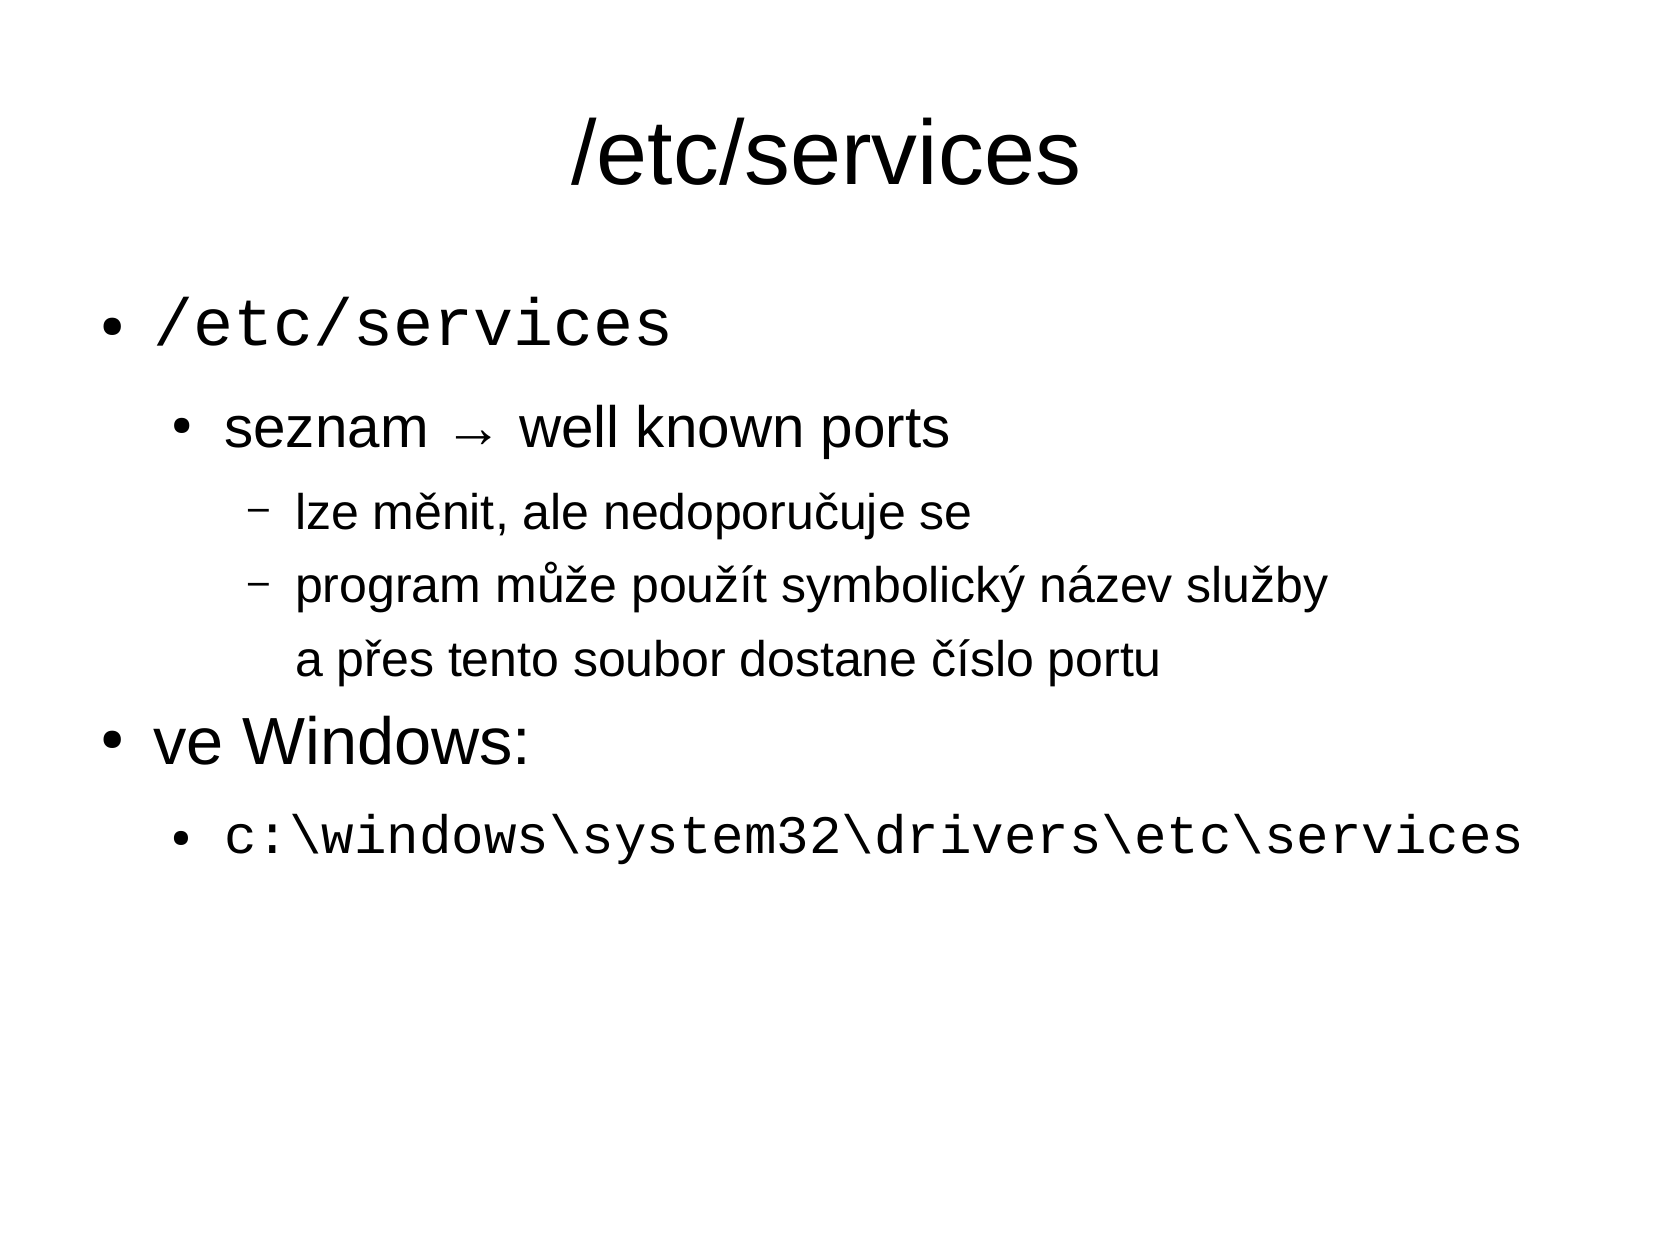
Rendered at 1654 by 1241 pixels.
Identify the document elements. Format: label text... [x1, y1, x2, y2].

list /etc/services seznam → well known ports lze měnit, ale nedoporučuje se program může použít symbolický název služby a přes tento soubor dostane číslo portu ve Windows: c:\windows\system32\drivers\etc\services [82, 290, 1571, 1094]
title /etc/services [82, 56, 1571, 250]
